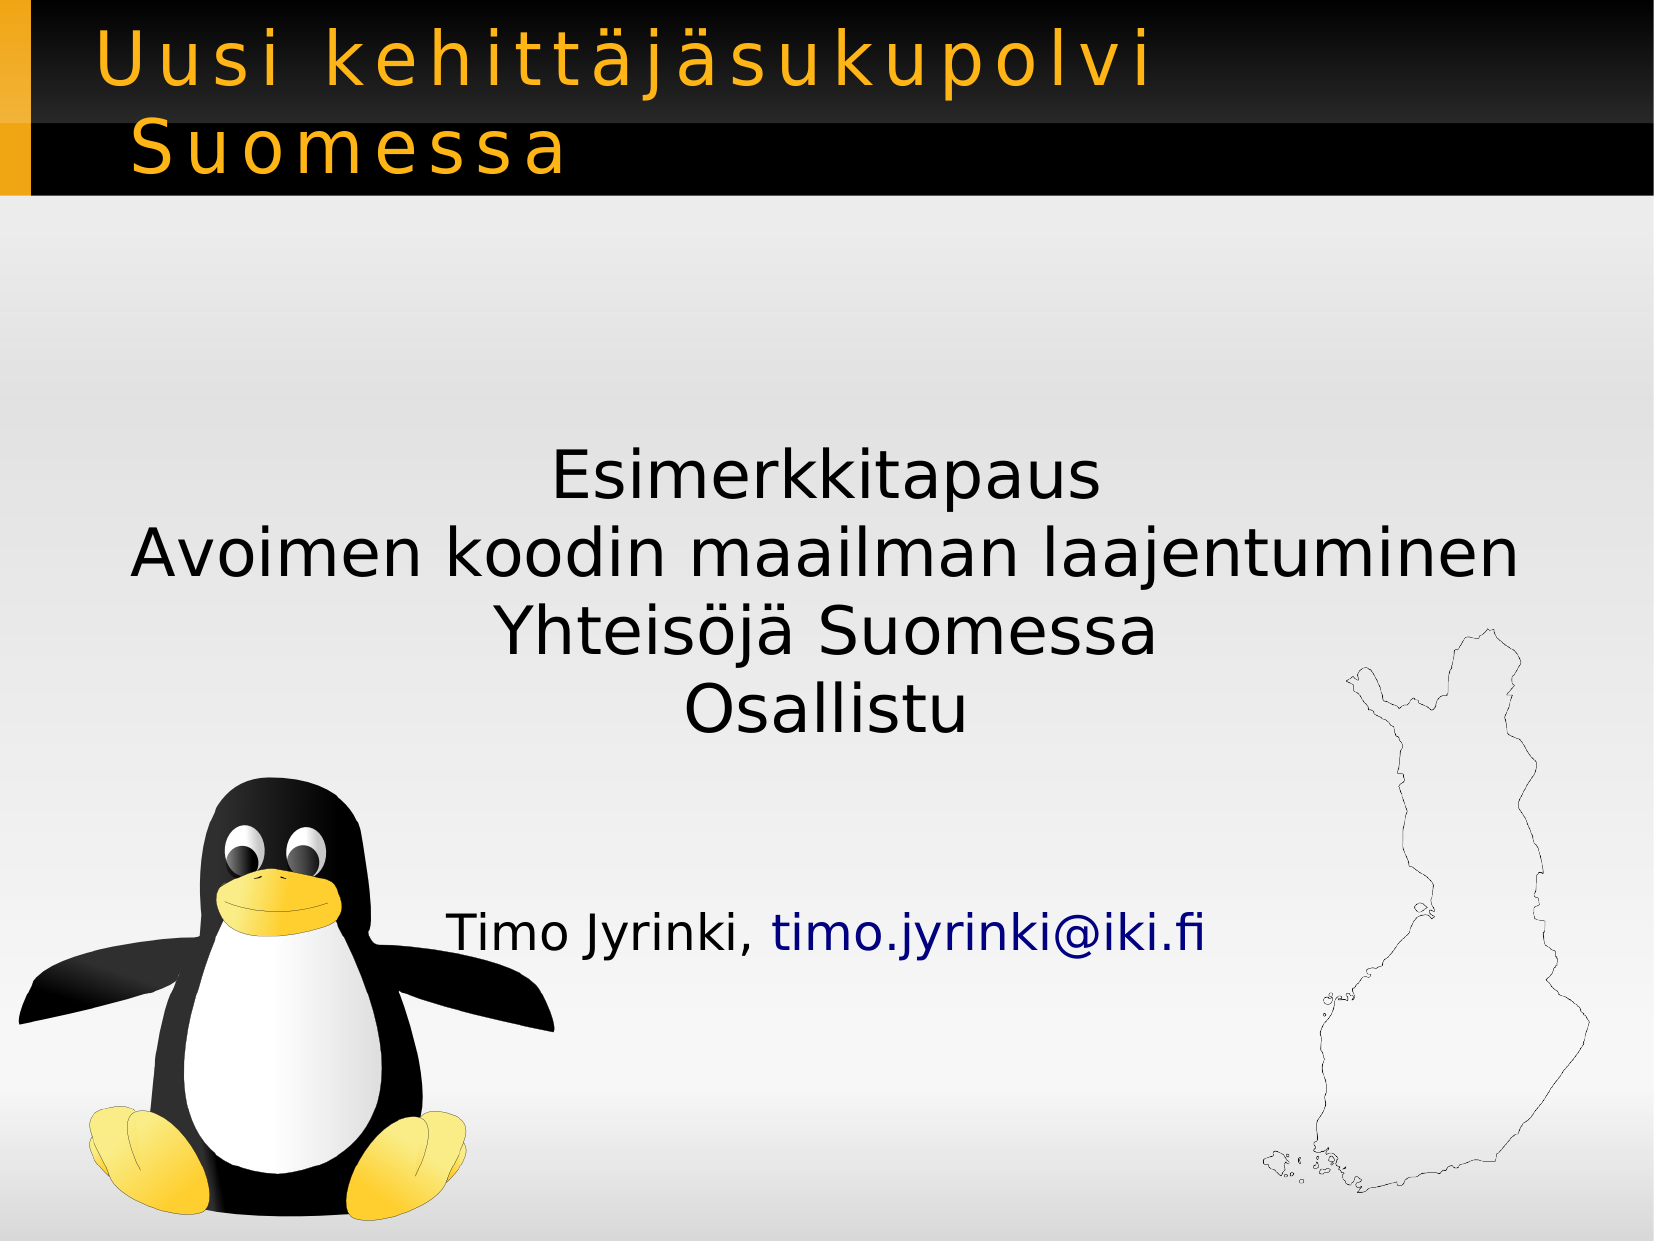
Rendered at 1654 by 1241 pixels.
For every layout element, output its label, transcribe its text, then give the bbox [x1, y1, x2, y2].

title Uusi kehittäjäsukupolvi Suomessa [59, 16, 1270, 191]
subtitle Esimerkkitapaus Avoimen koodin maailman laajentuminen Yhteisöjä Suomessa Osallistu Timo Jyrinki, timo.jyrinki@iki.fi [82, 290, 1571, 1109]
picture [0, 0, 1654, 1241]
